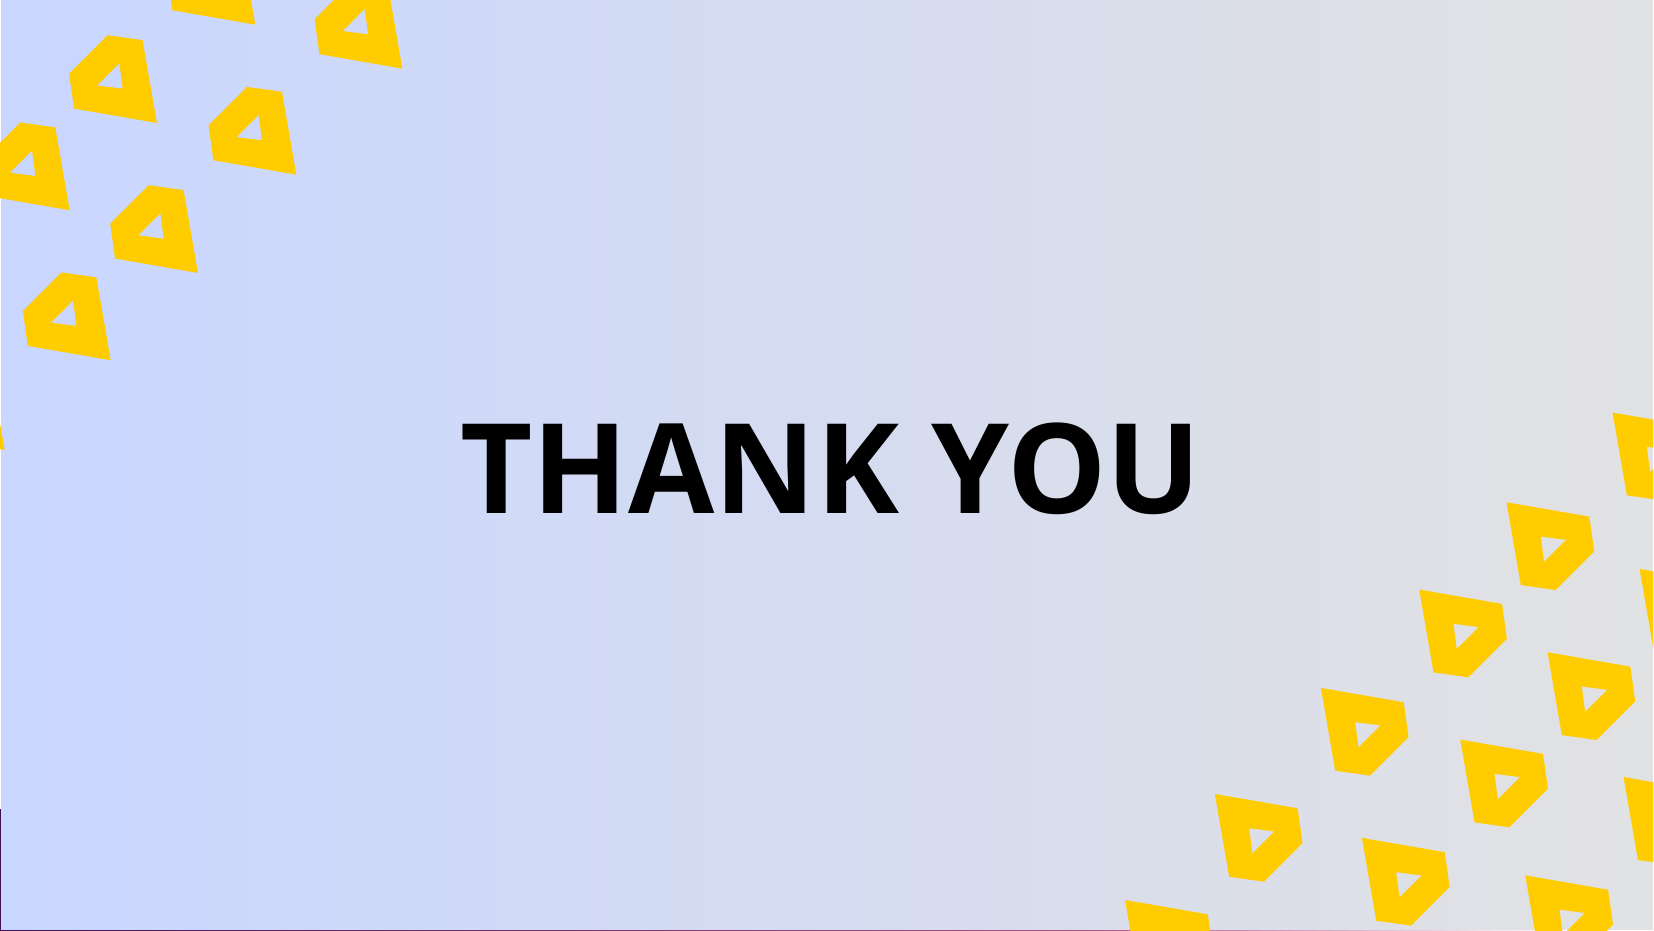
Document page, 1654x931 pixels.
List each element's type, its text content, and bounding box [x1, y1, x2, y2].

subtitle THANK YOU [451, 383, 1211, 547]
picture [0, 0, 1654, 931]
